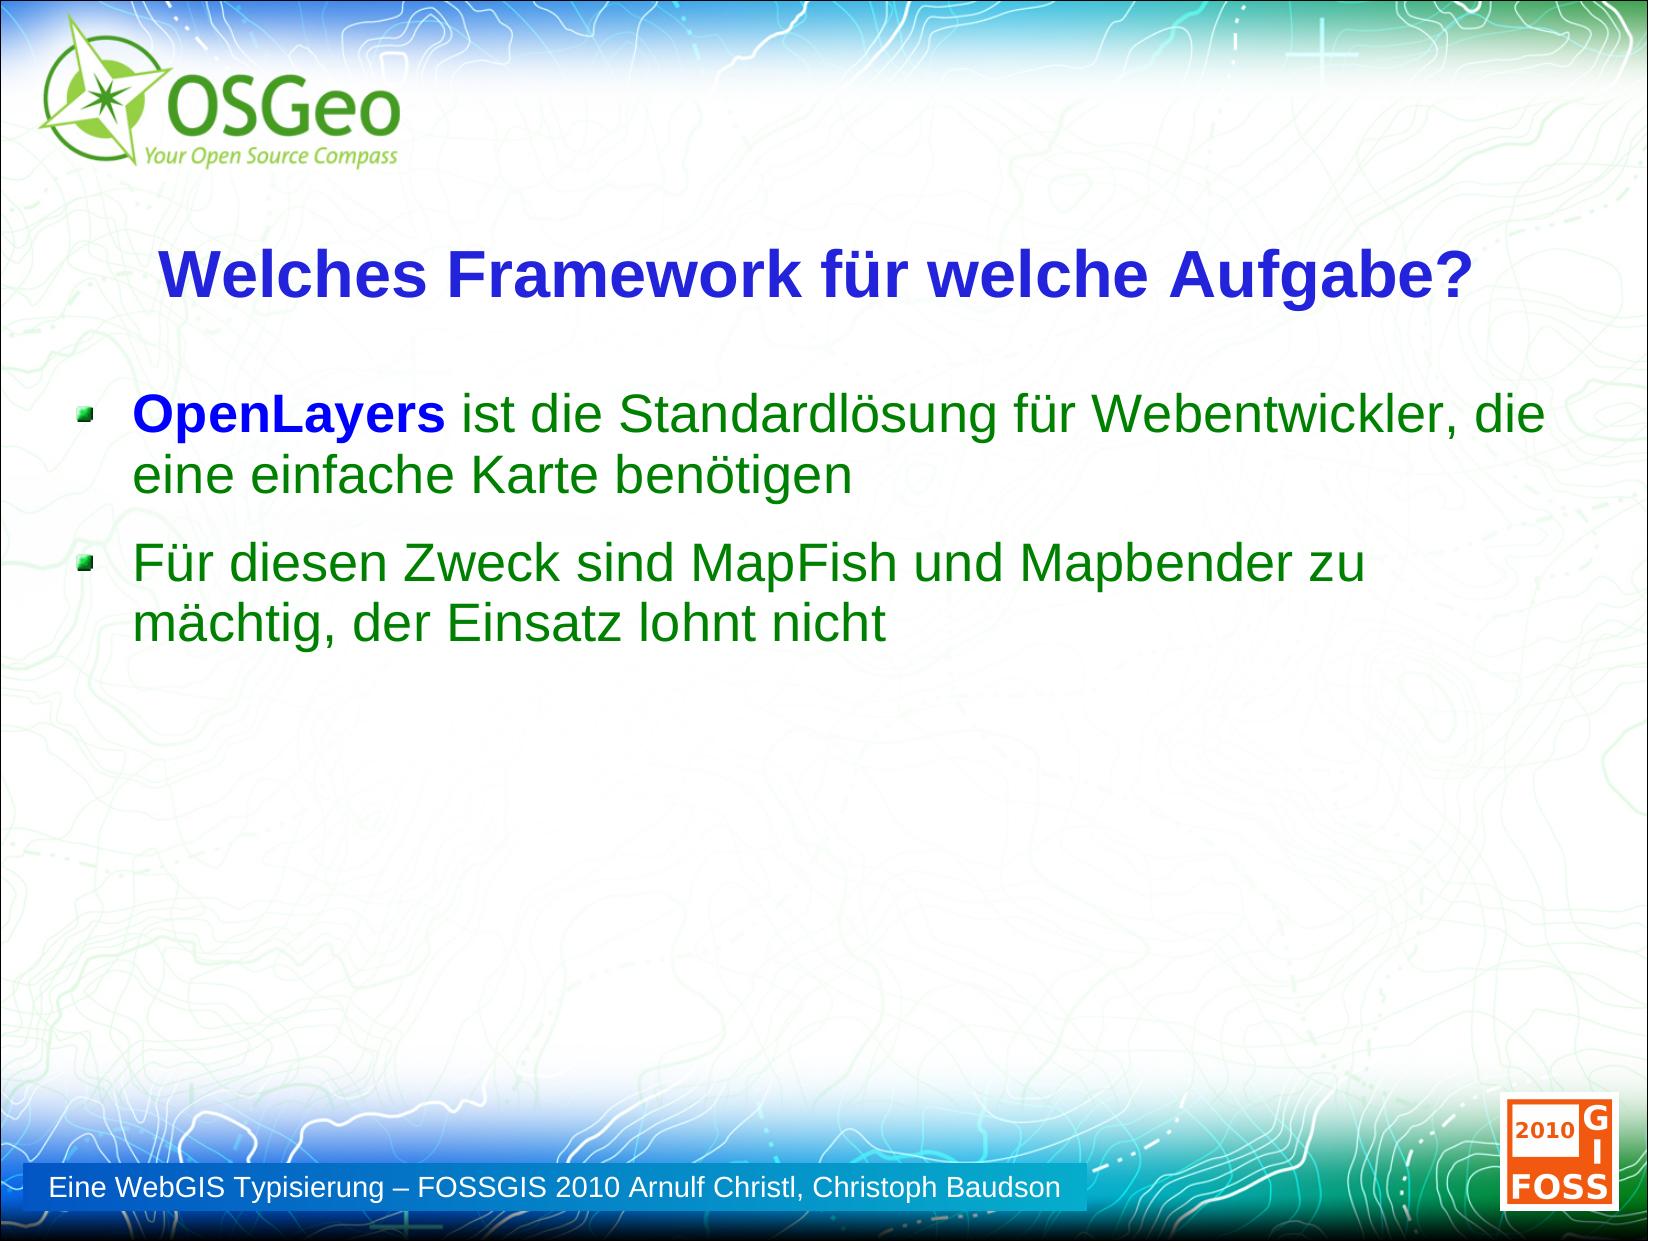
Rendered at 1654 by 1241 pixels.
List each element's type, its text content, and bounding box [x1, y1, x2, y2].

title Welches Framework für welche Aufgabe? [82, 200, 1571, 349]
picture [1, 1, 1647, 1240]
list OpenLayers ist die Standardlösung für Webentwickler, die eine einfache Karte benötigen Für diesen Zweck sind MapFish und Mapbender zu mächtig, der Einsatz lohnt nicht [76, 383, 1565, 1123]
